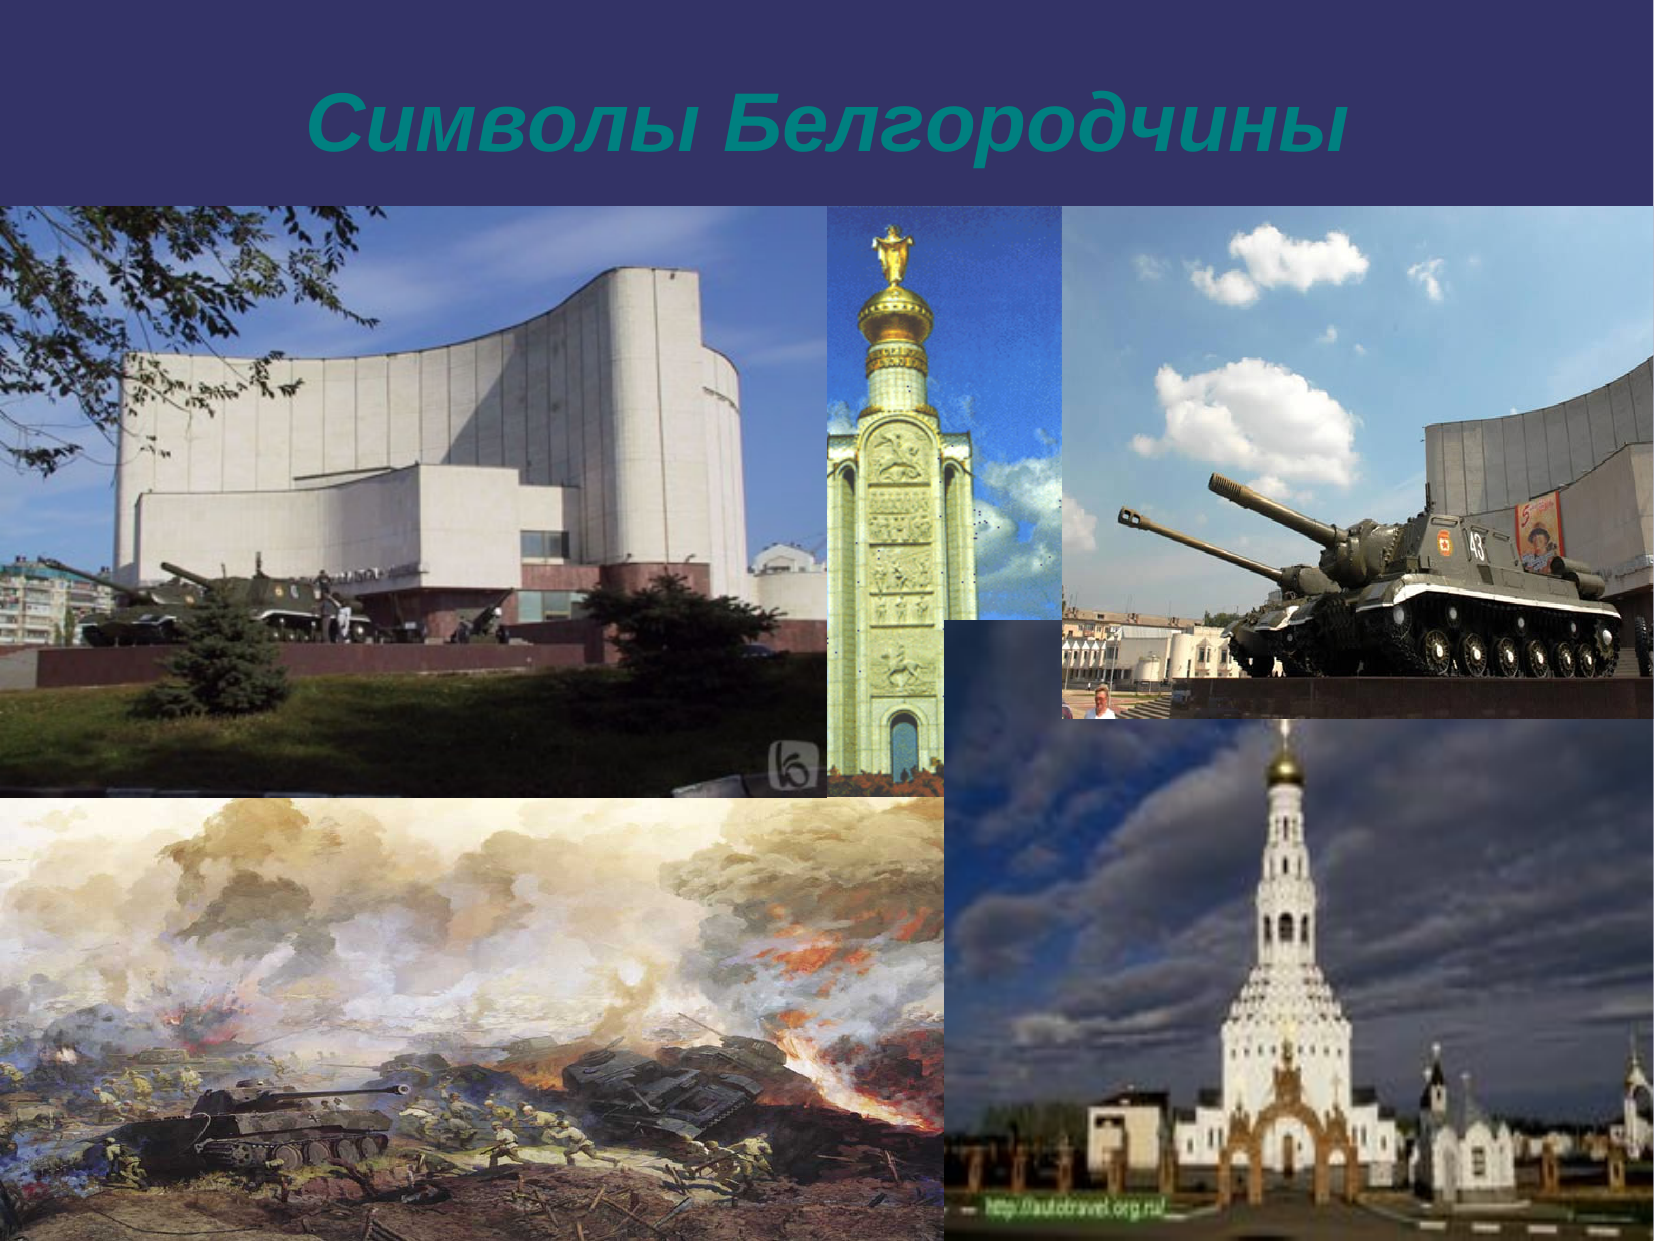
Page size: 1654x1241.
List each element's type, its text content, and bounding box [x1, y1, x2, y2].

title Символы Белгородчины [121, 19, 1534, 206]
picture [0, 206, 1654, 1241]
